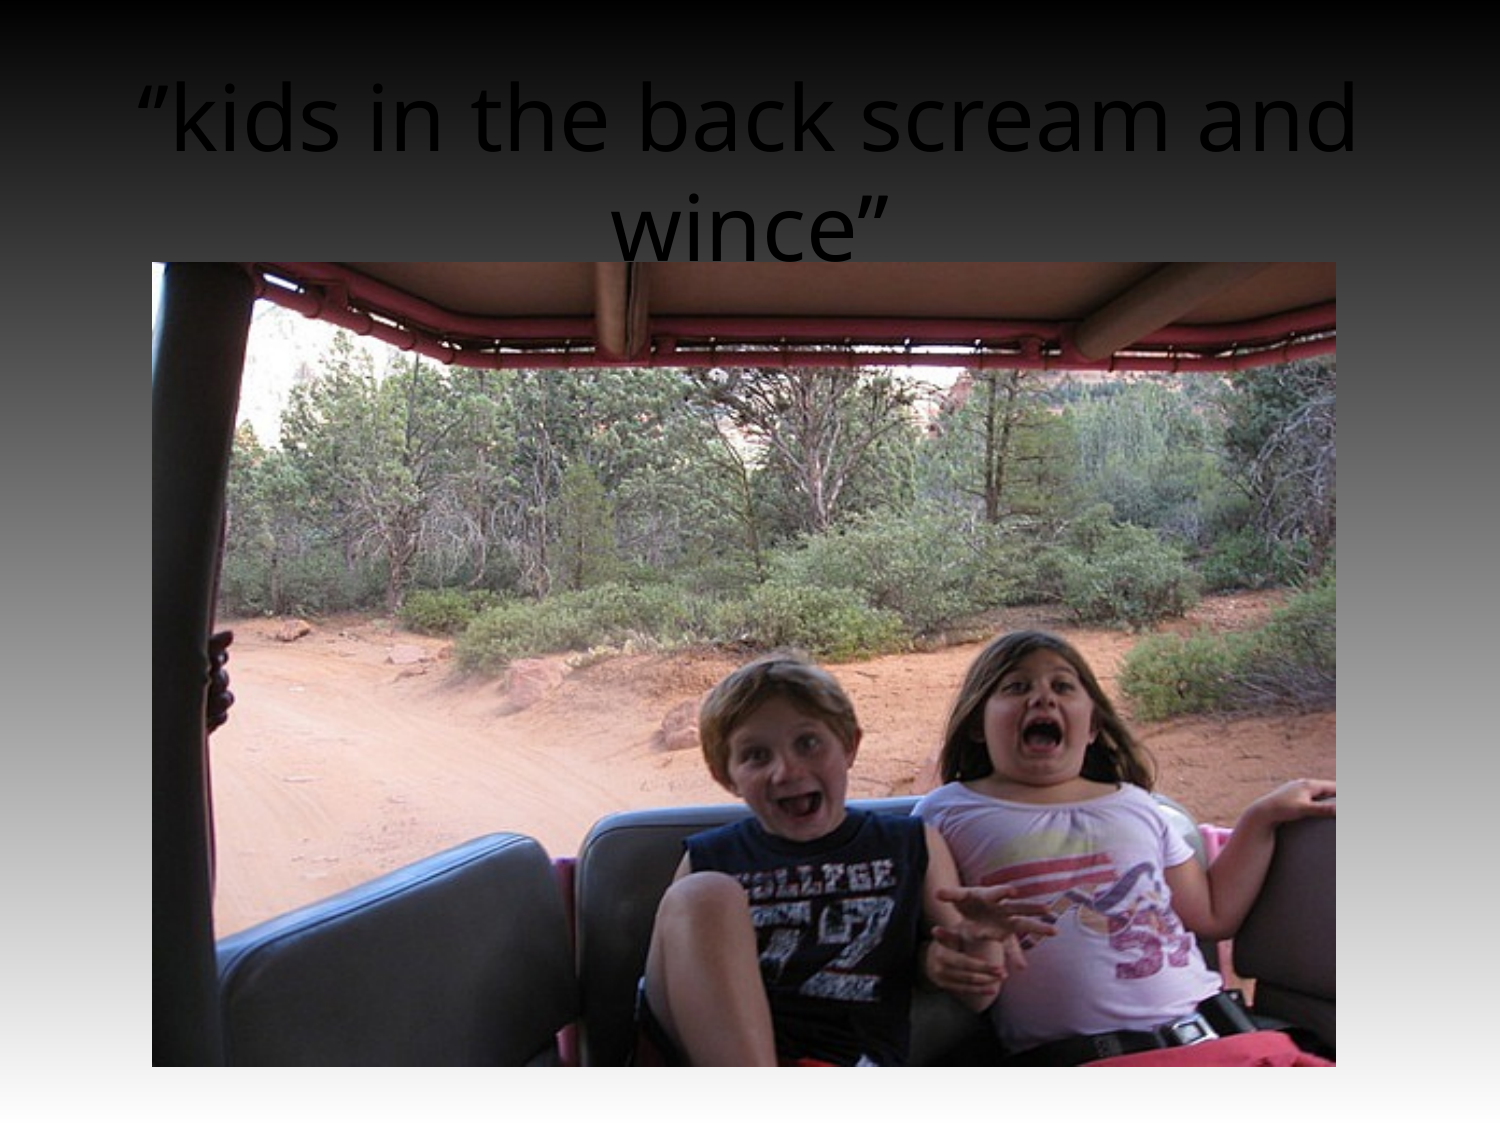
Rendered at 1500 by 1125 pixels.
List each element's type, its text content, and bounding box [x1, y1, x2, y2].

picture [152, 262, 1336, 1067]
title ‘’kids in the back scream and wince’’ [75, 45, 1425, 288]
